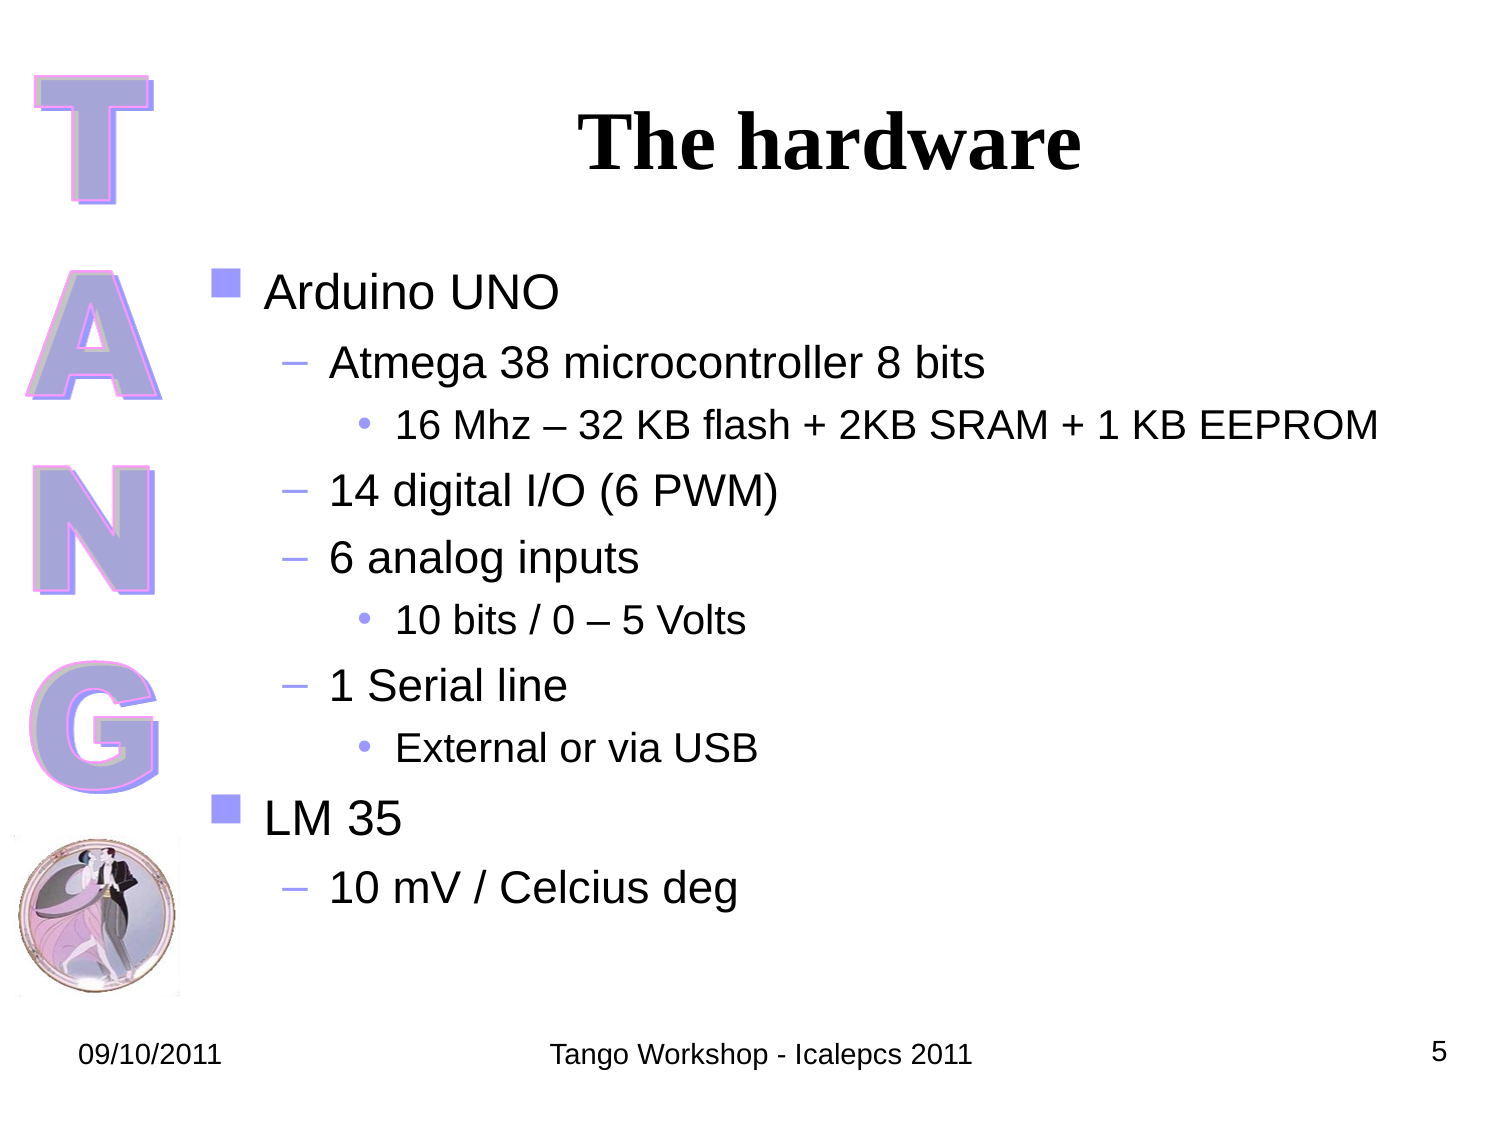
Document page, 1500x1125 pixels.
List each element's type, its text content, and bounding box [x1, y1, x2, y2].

picture [13, 74, 184, 1001]
title The hardware [192, 67, 1468, 206]
list Arduino UNO Atmega 38 microcontroller 8 bits 16 Mhz – 32 KB flash + 2KB SRAM + 1 KB EEPROM 14 digital I/O (6 PWM) 6 analog inputs 10 bits / 0 – 5 Volts 1 Serial line External or via USB LM 35 10 mV / Celcius deg [192, 252, 1468, 1001]
